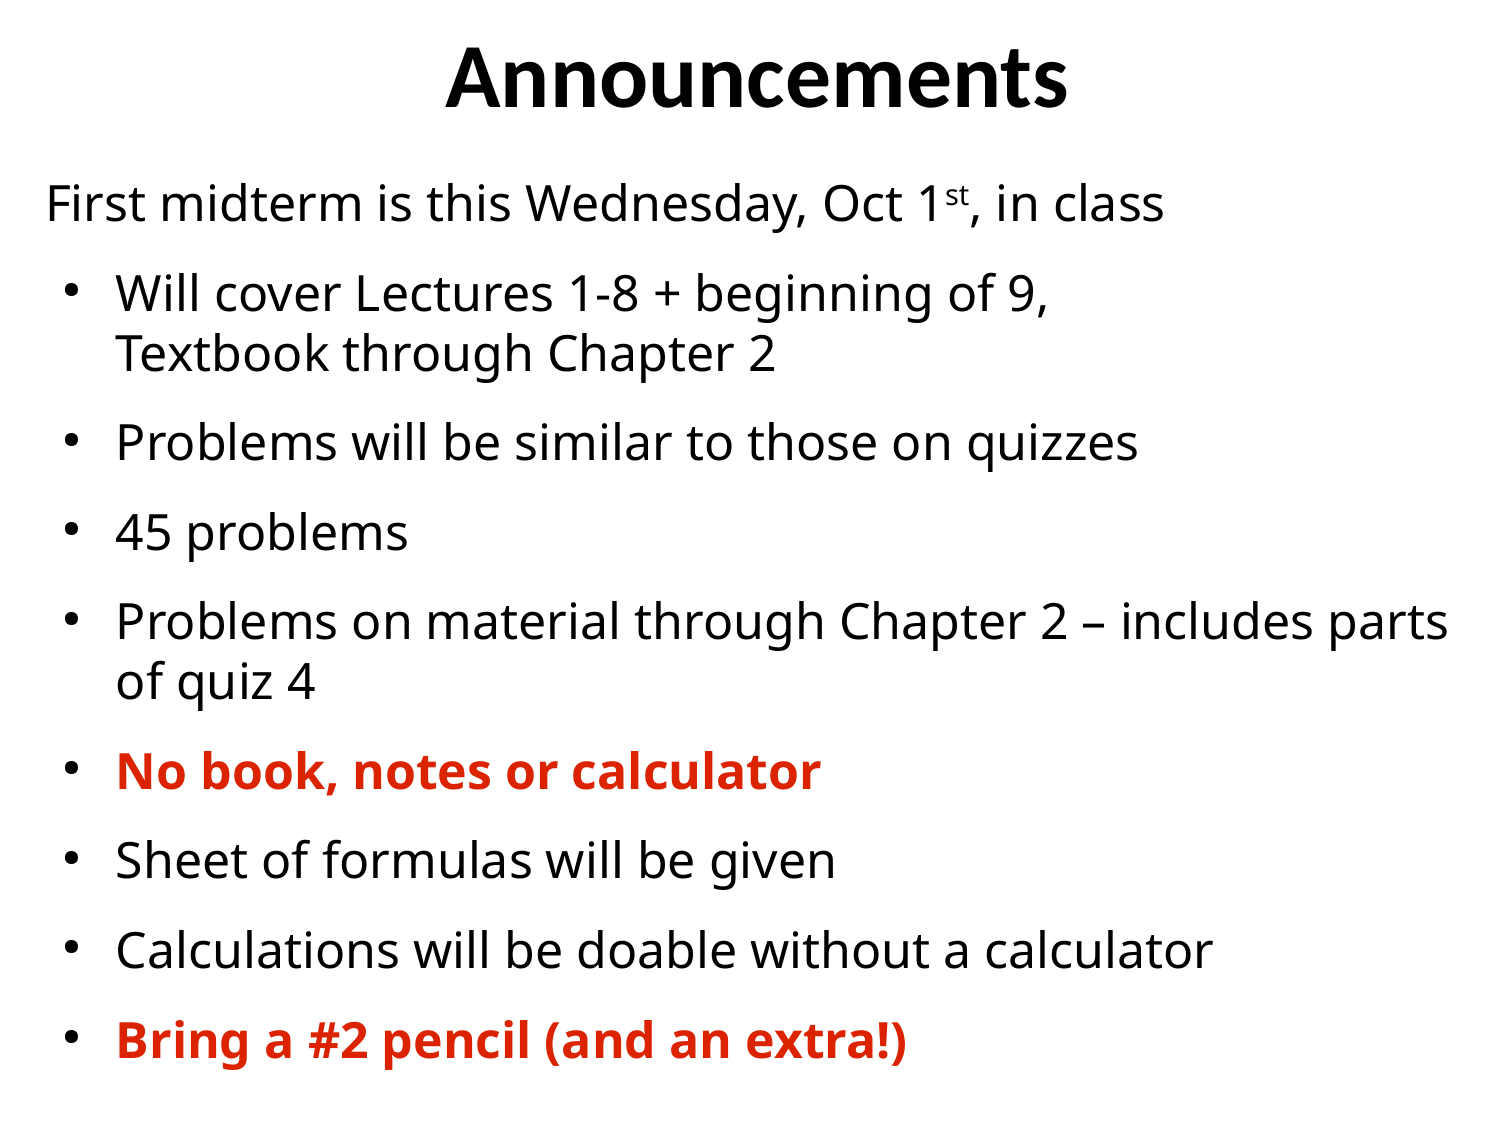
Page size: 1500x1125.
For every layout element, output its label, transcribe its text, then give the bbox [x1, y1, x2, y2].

list First midterm is this Wednesday, Oct 1st, in class Will cover Lectures 1-8 + beginning of 9, Textbook through Chapter 2 Problems will be similar to those on quizzes 45 problems Problems on material through Chapter 2 – includes parts of quiz 4 No book, notes or calculator Sheet of formulas will be given Calculations will be doable without a calculator Bring a #2 pencil (and an extra!) [45, 171, 1471, 1125]
title Announcements [45, 0, 1471, 154]
